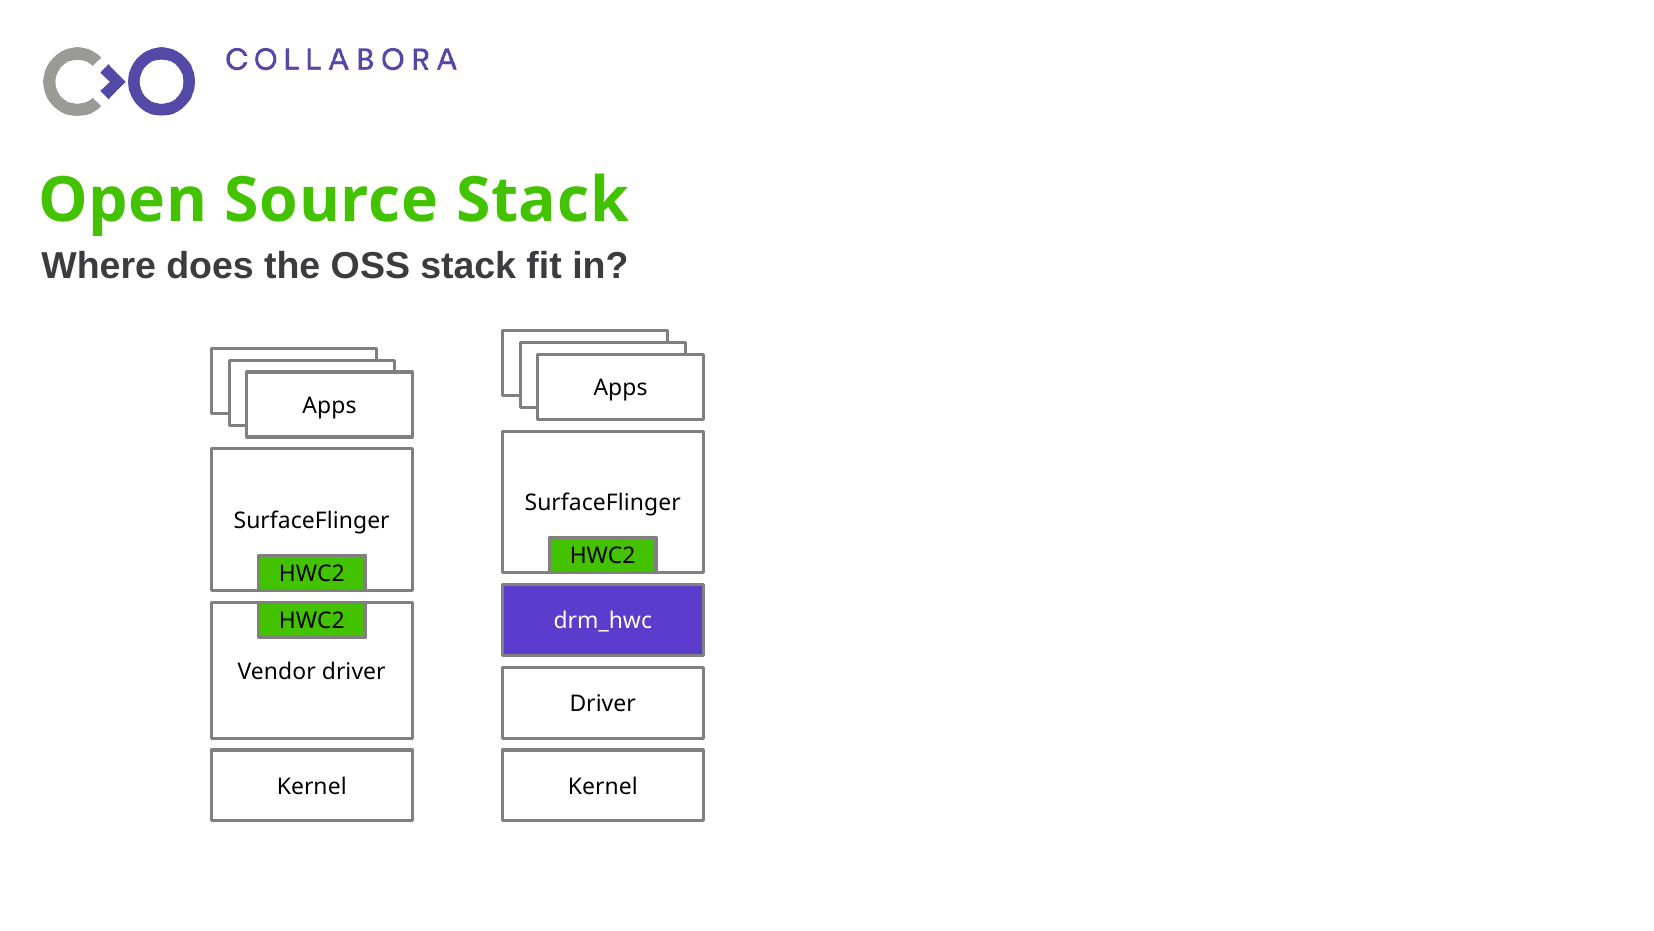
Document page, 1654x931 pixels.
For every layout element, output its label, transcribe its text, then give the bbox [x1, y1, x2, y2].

text_box Vendor driver [211, 602, 413, 739]
text_box Apps [537, 354, 704, 420]
text_box [211, 348, 395, 426]
text_box Where does the OSS stack fit in? [41, 240, 1614, 290]
text_box SurfaceFlinger [502, 431, 704, 573]
text_box Driver [502, 667, 704, 739]
text_box HWC2 [258, 555, 366, 591]
text_box [502, 330, 686, 408]
text_box Apps [246, 372, 413, 438]
text_box HWC2 [549, 537, 657, 573]
title Open Source Stack [38, 159, 1614, 216]
text_box SurfaceFlinger [211, 448, 413, 591]
picture [43, 47, 457, 116]
text_box Kernel [211, 750, 413, 821]
text_box Kernel [502, 750, 704, 821]
text_box HWC2 [258, 602, 366, 638]
text_box drm_hwc [502, 584, 704, 656]
